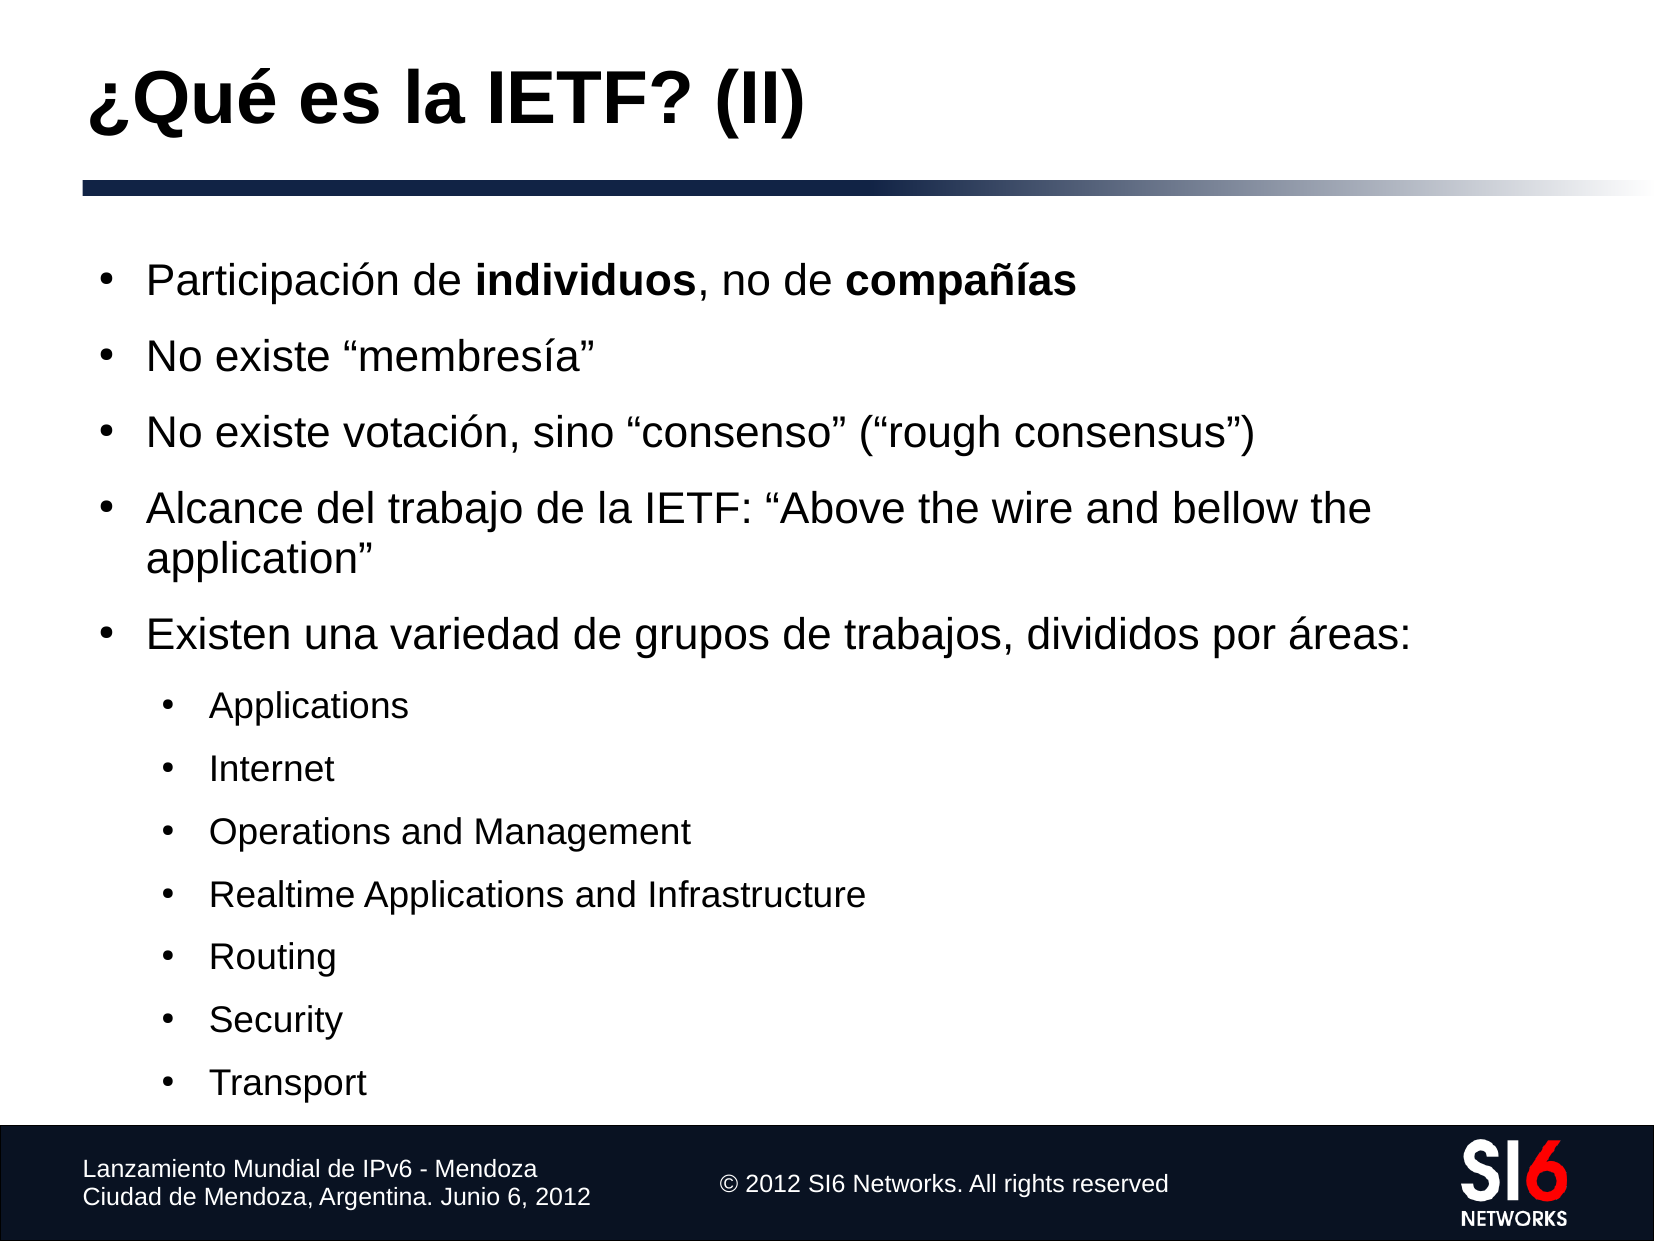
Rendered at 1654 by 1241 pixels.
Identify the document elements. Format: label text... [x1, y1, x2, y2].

picture [1461, 1139, 1567, 1226]
list Participación de individuos, no de compañías No existe “membresía” No existe votación, sino “consenso” (“rough consensus”) Alcance del trabajo de la IETF: “Above the wire and bellow the application” Existen una variedad de grupos de trabajos, divididos por áreas: Applications Internet Operations and Management Realtime Applications and Infrastructure Routing Security Transport [82, 255, 1571, 1109]
title ¿Qué es la IETF? (II) [86, 30, 1576, 166]
